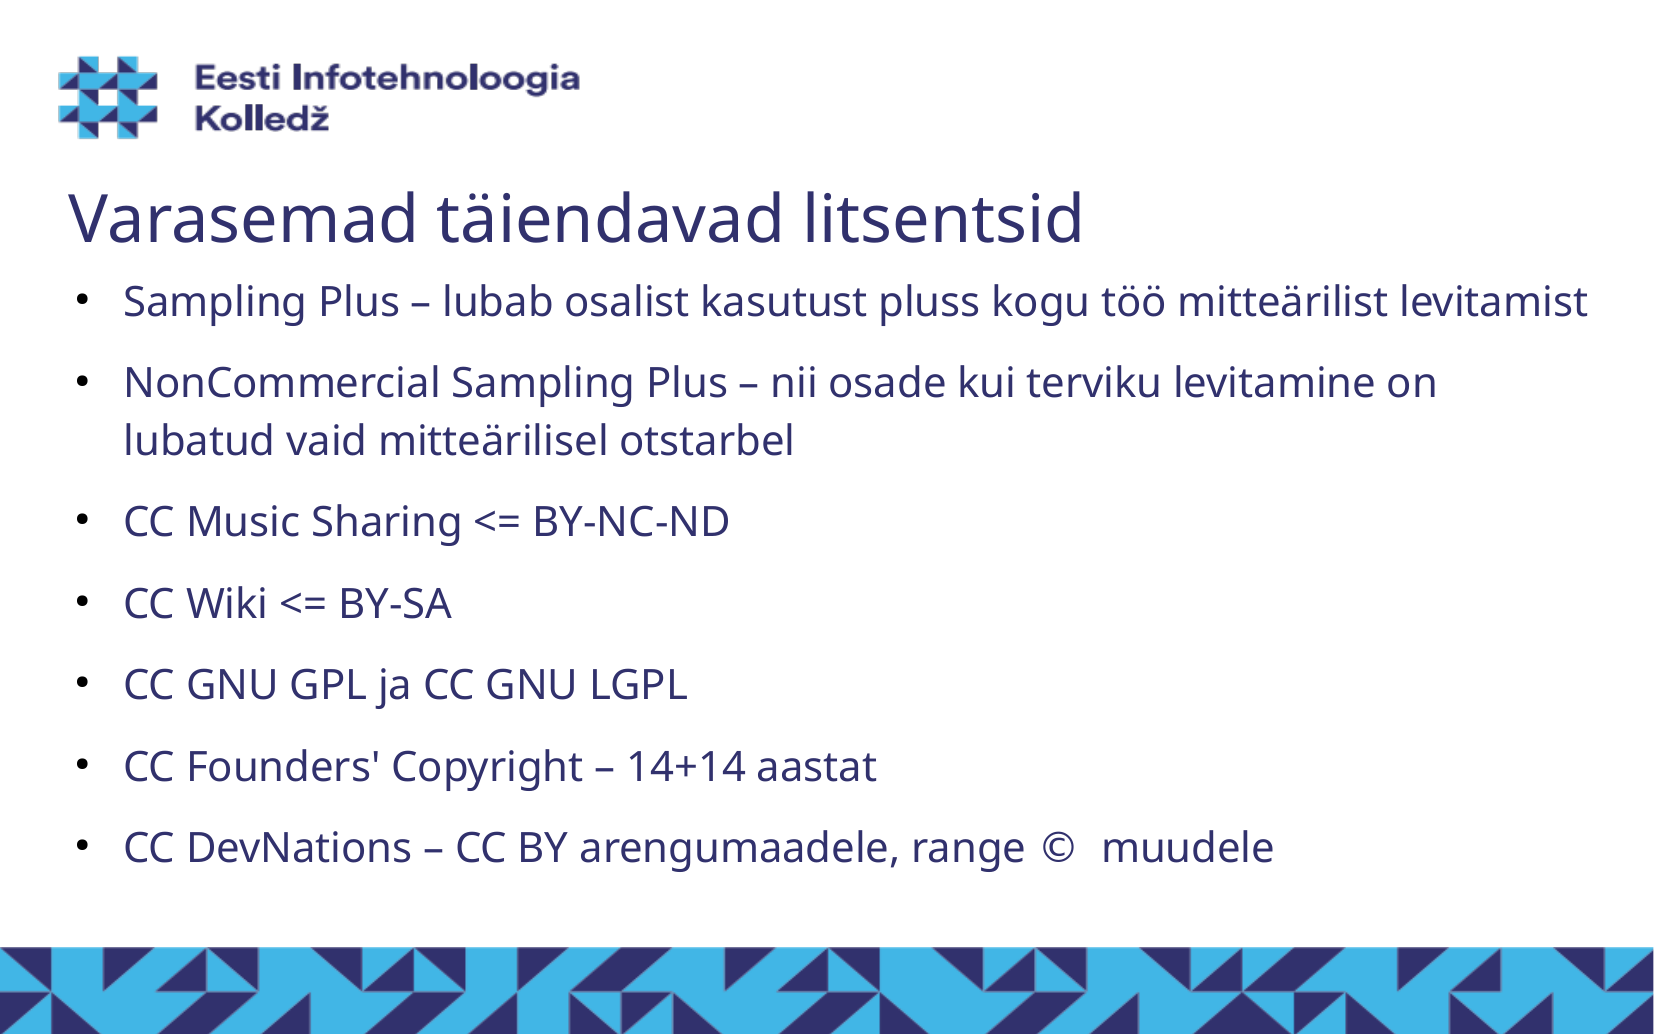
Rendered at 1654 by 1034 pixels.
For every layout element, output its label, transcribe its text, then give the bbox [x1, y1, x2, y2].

title Varasemad täiendavad litsentsid [68, 147, 1536, 271]
list Sampling Plus – lubab osalist kasutust pluss kogu töö mitteärilist levitamist NonCommercial Sampling Plus – nii osade kui terviku levitamine on lubatud vaid mitteärilisel otstarbel CC Music Sharing <= BY-NC-ND CC Wiki <= BY-SA CC GNU GPL ja CC GNU LGPL CC Founders' Copyright – 14+14 aastat CC DevNations – CC BY arengumaadele, range © muudele [59, 271, 1595, 924]
